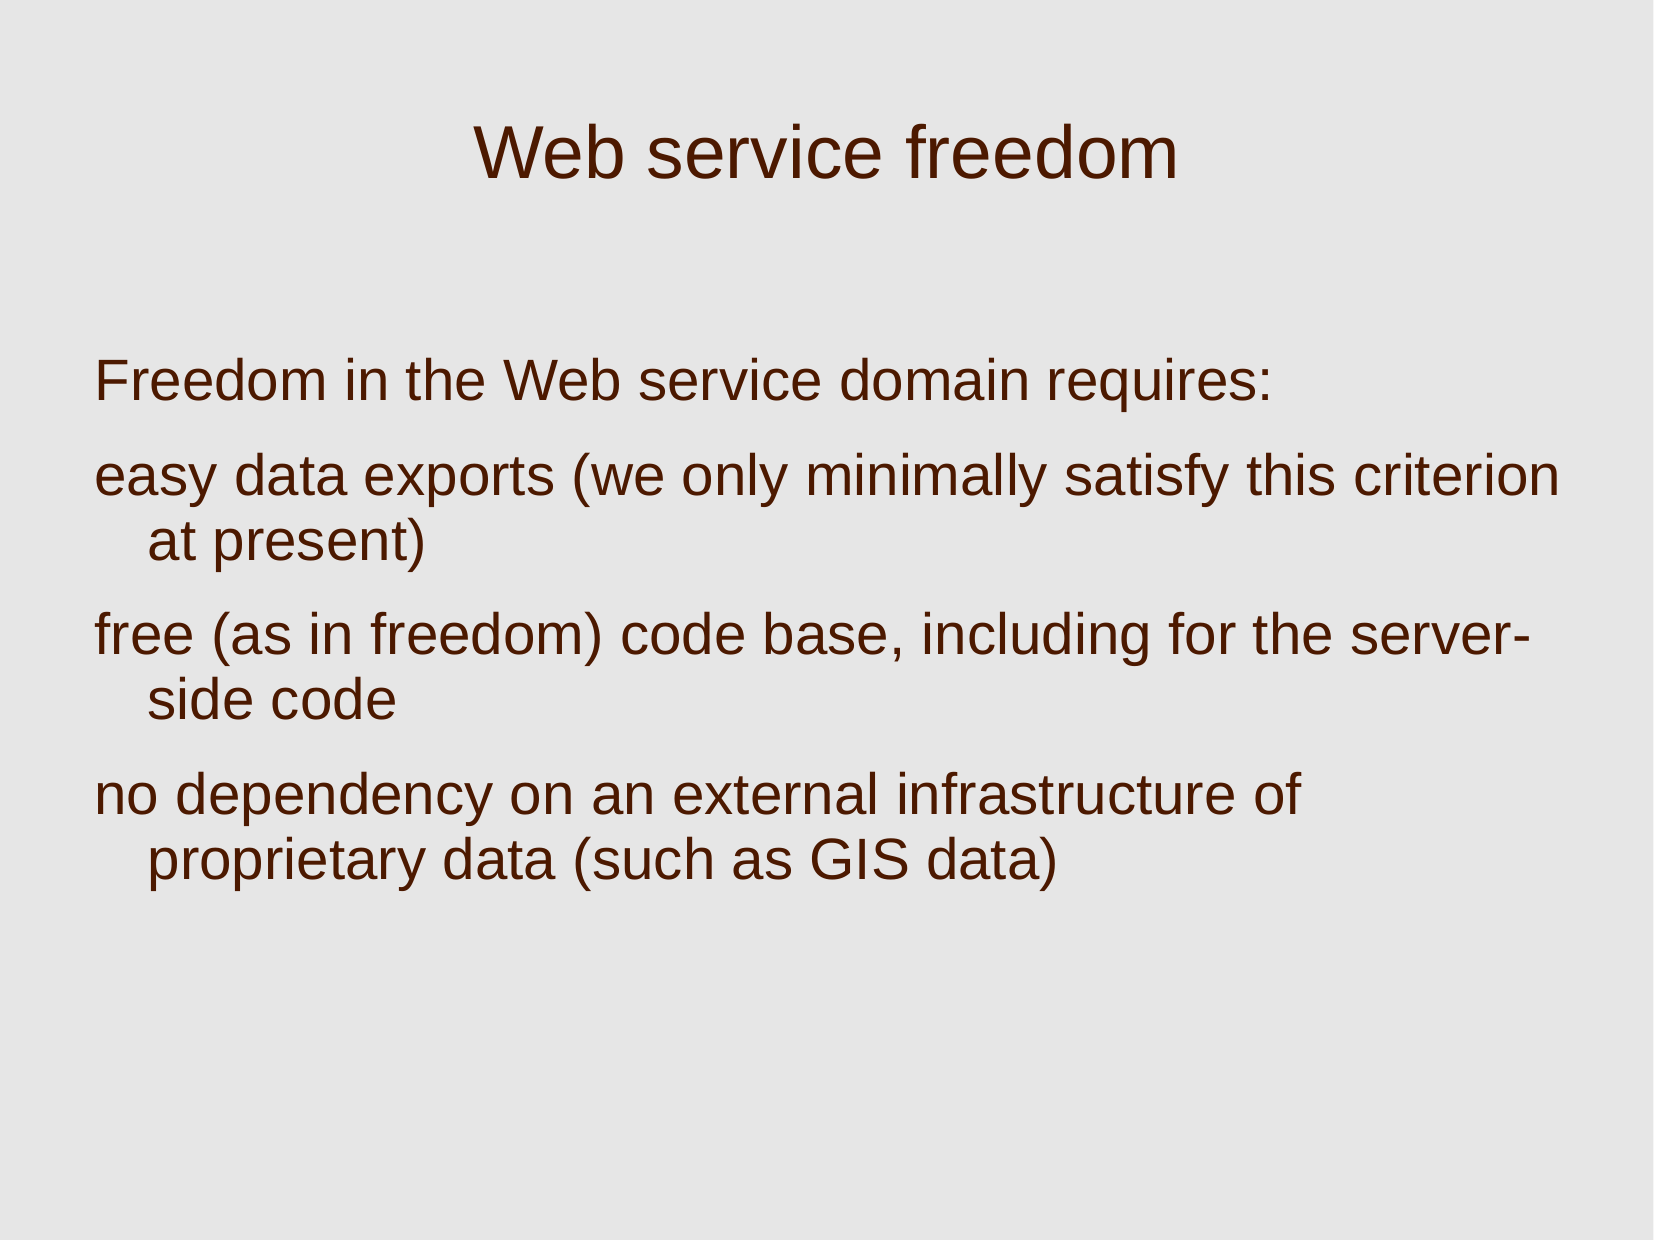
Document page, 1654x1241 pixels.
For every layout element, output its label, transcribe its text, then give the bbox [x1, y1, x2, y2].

title Web service freedom [82, 56, 1571, 250]
list Freedom in the Web service domain requires: easy data exports (we only minimally satisfy this criterion at present) free (as in freedom) code base, including for the server-side code no dependency on an external infrastructure of proprietary data (such as GIS data) [76, 347, 1565, 1152]
